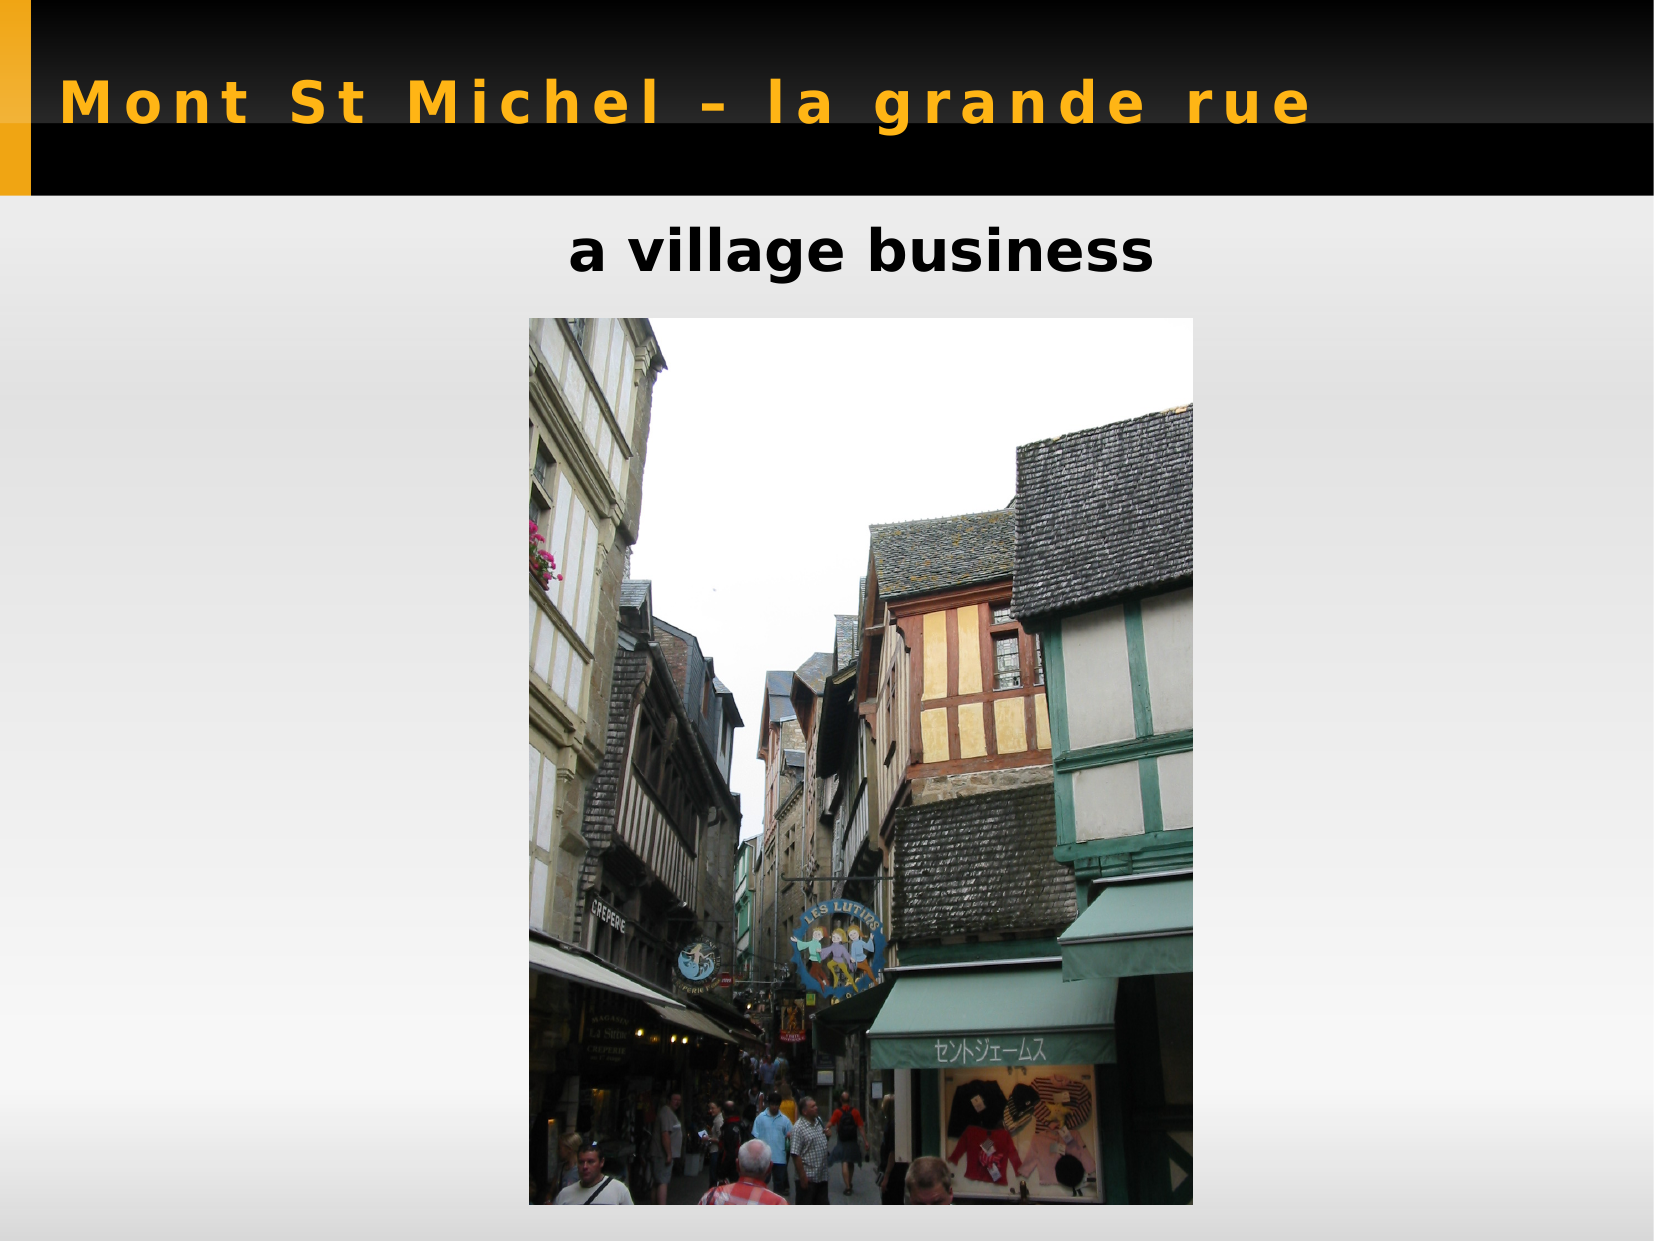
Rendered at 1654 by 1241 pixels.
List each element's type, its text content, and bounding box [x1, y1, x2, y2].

list a village business [141, 217, 1565, 911]
title Mont St Michel – la grande rue [59, 29, 1625, 178]
picture [0, 0, 1654, 1241]
